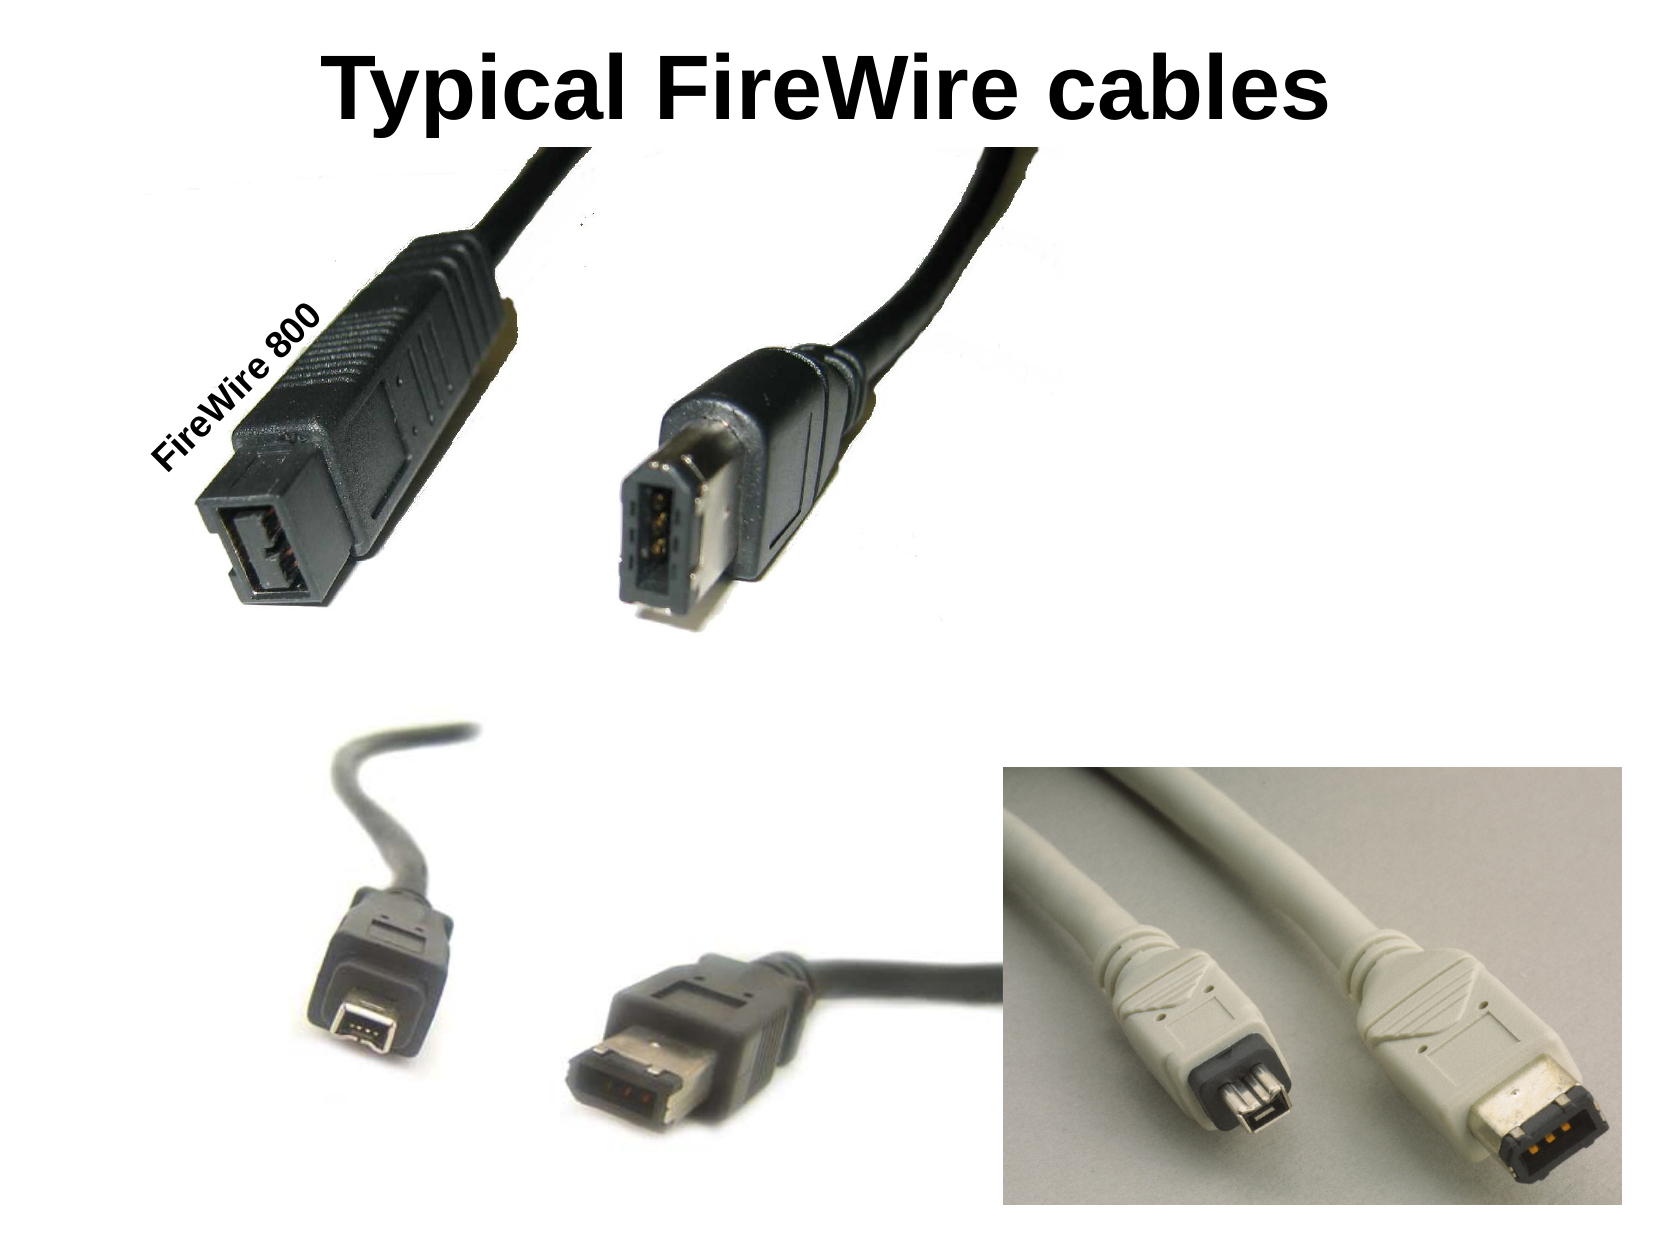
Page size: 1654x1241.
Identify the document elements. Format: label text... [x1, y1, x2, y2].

title Typical FireWire cables [82, 36, 1571, 139]
text_box FireWire 800 [127, 273, 429, 575]
picture [127, 147, 1622, 1208]
